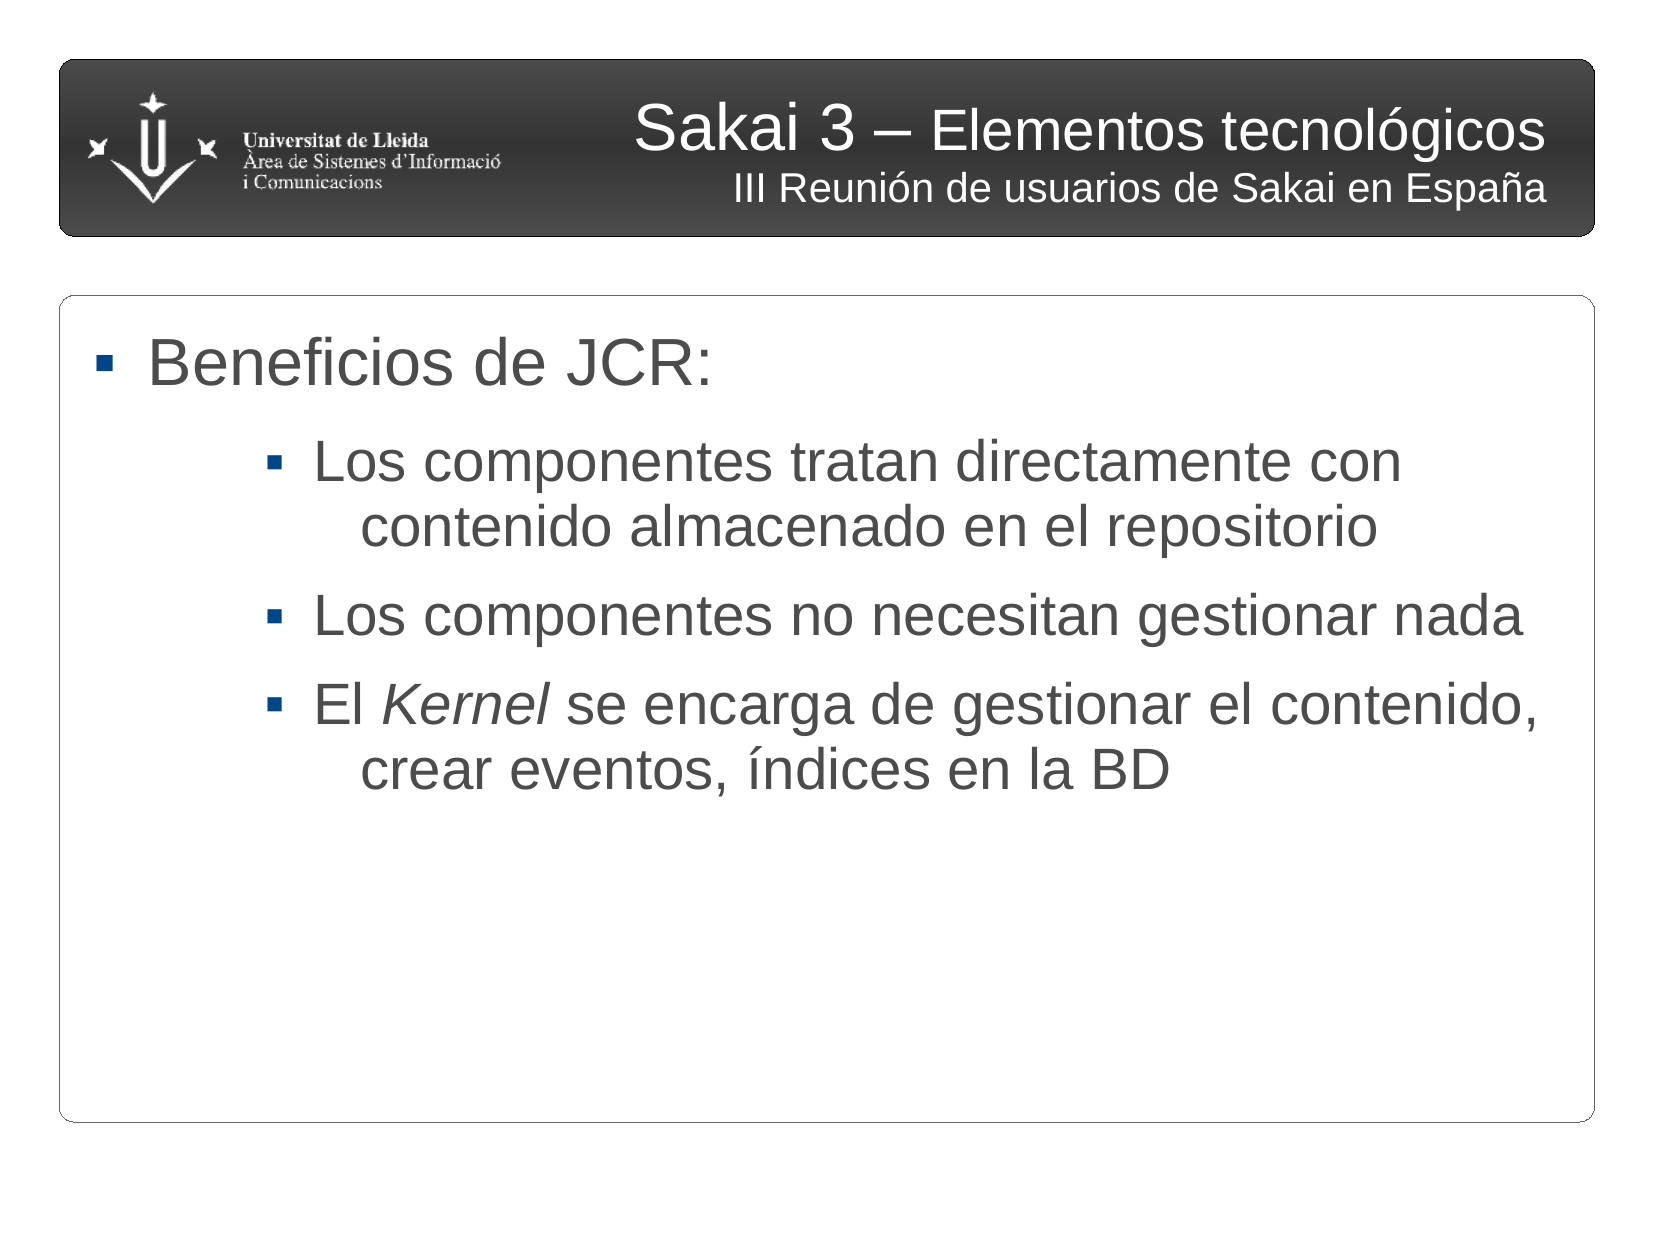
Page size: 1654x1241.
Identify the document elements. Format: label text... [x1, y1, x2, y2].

title Sakai 3 – Elementos tecnológicos III Reunión de usuarios de Sakai en España [501, 84, 1548, 218]
list Beneficios de JCR: Los componentes tratan directamente con contenido almacenado en el repositorio Los componentes no necesitan gestionar nada El Kernel se encarga de gestionar el contenido, crear eventos, índices en la BD [76, 324, 1565, 1108]
picture [64, 75, 530, 225]
